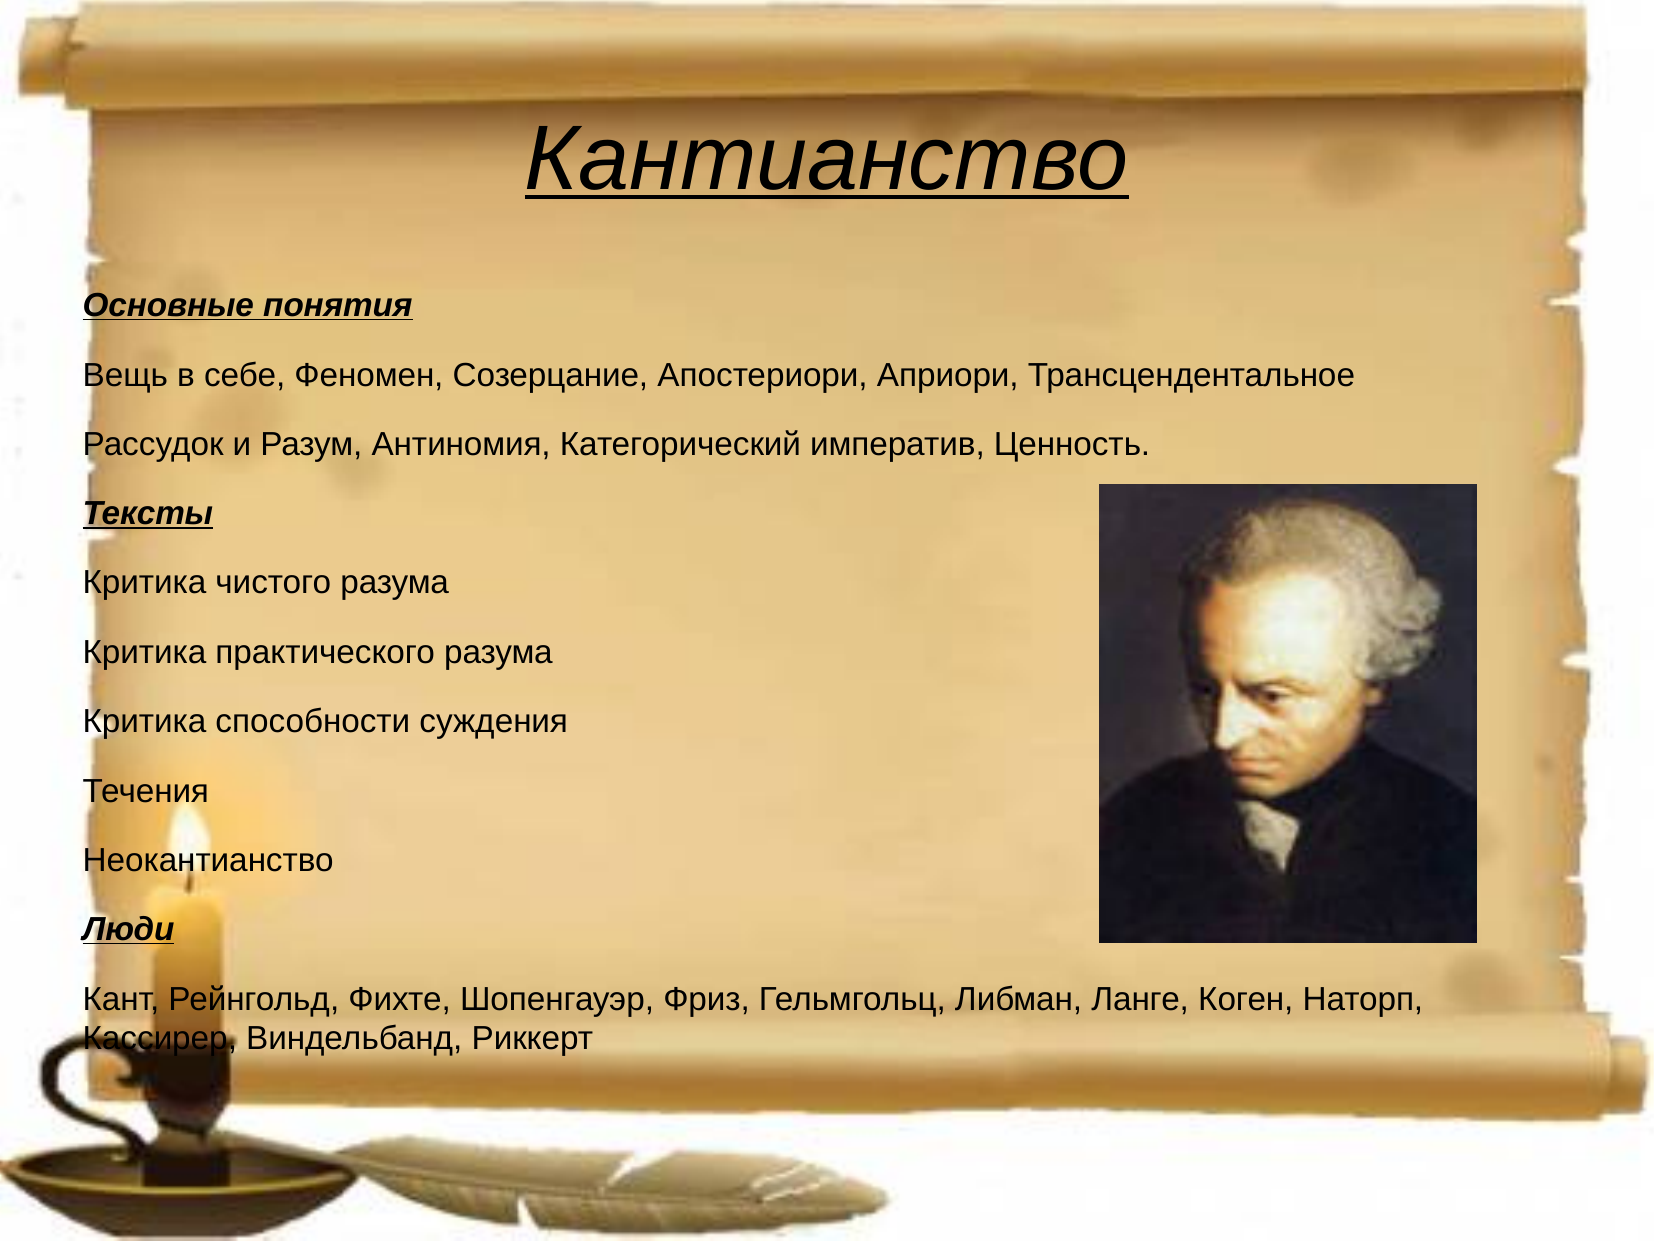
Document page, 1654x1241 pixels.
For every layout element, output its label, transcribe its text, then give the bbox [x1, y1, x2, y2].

title Кантианство [82, 49, 1571, 257]
list Основные понятия Вещь в себе, Феномен, Созерцание, Апостериори, Априори, Трансцендентальное Рассудок и Разум, Антиномия, Категорический императив, Ценность. Тексты Критика чистого разума Критика практического разума Критика способности суждения Течения Неокантианство Люди Кант, Рейнгольд, Фихте, Шопенгауэр, Фриз, Гельмгольц, Либман, Ланге, Коген, Наторп, Кассирер, Виндельбанд, Риккерт [82, 283, 1571, 1102]
picture [0, 0, 1654, 1241]
